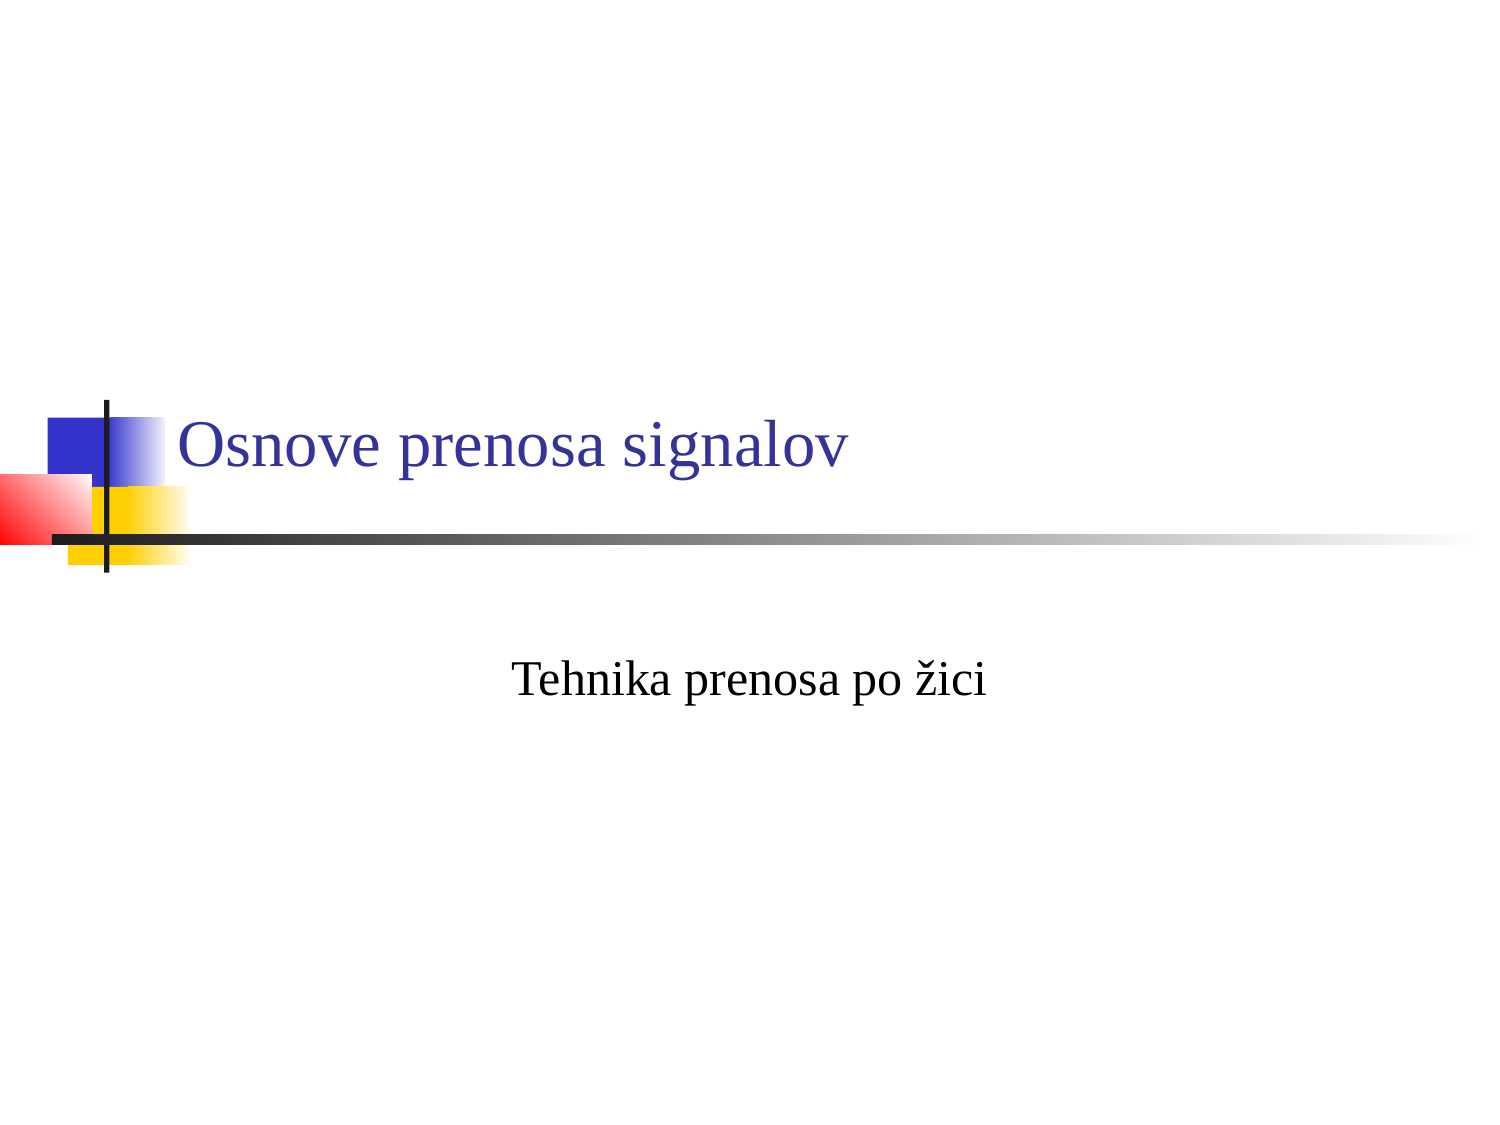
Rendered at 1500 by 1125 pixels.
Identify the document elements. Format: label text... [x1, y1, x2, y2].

title Osnove prenosa signalov [162, 299, 1438, 488]
subtitle Tehnika prenosa po žici [225, 637, 1276, 926]
